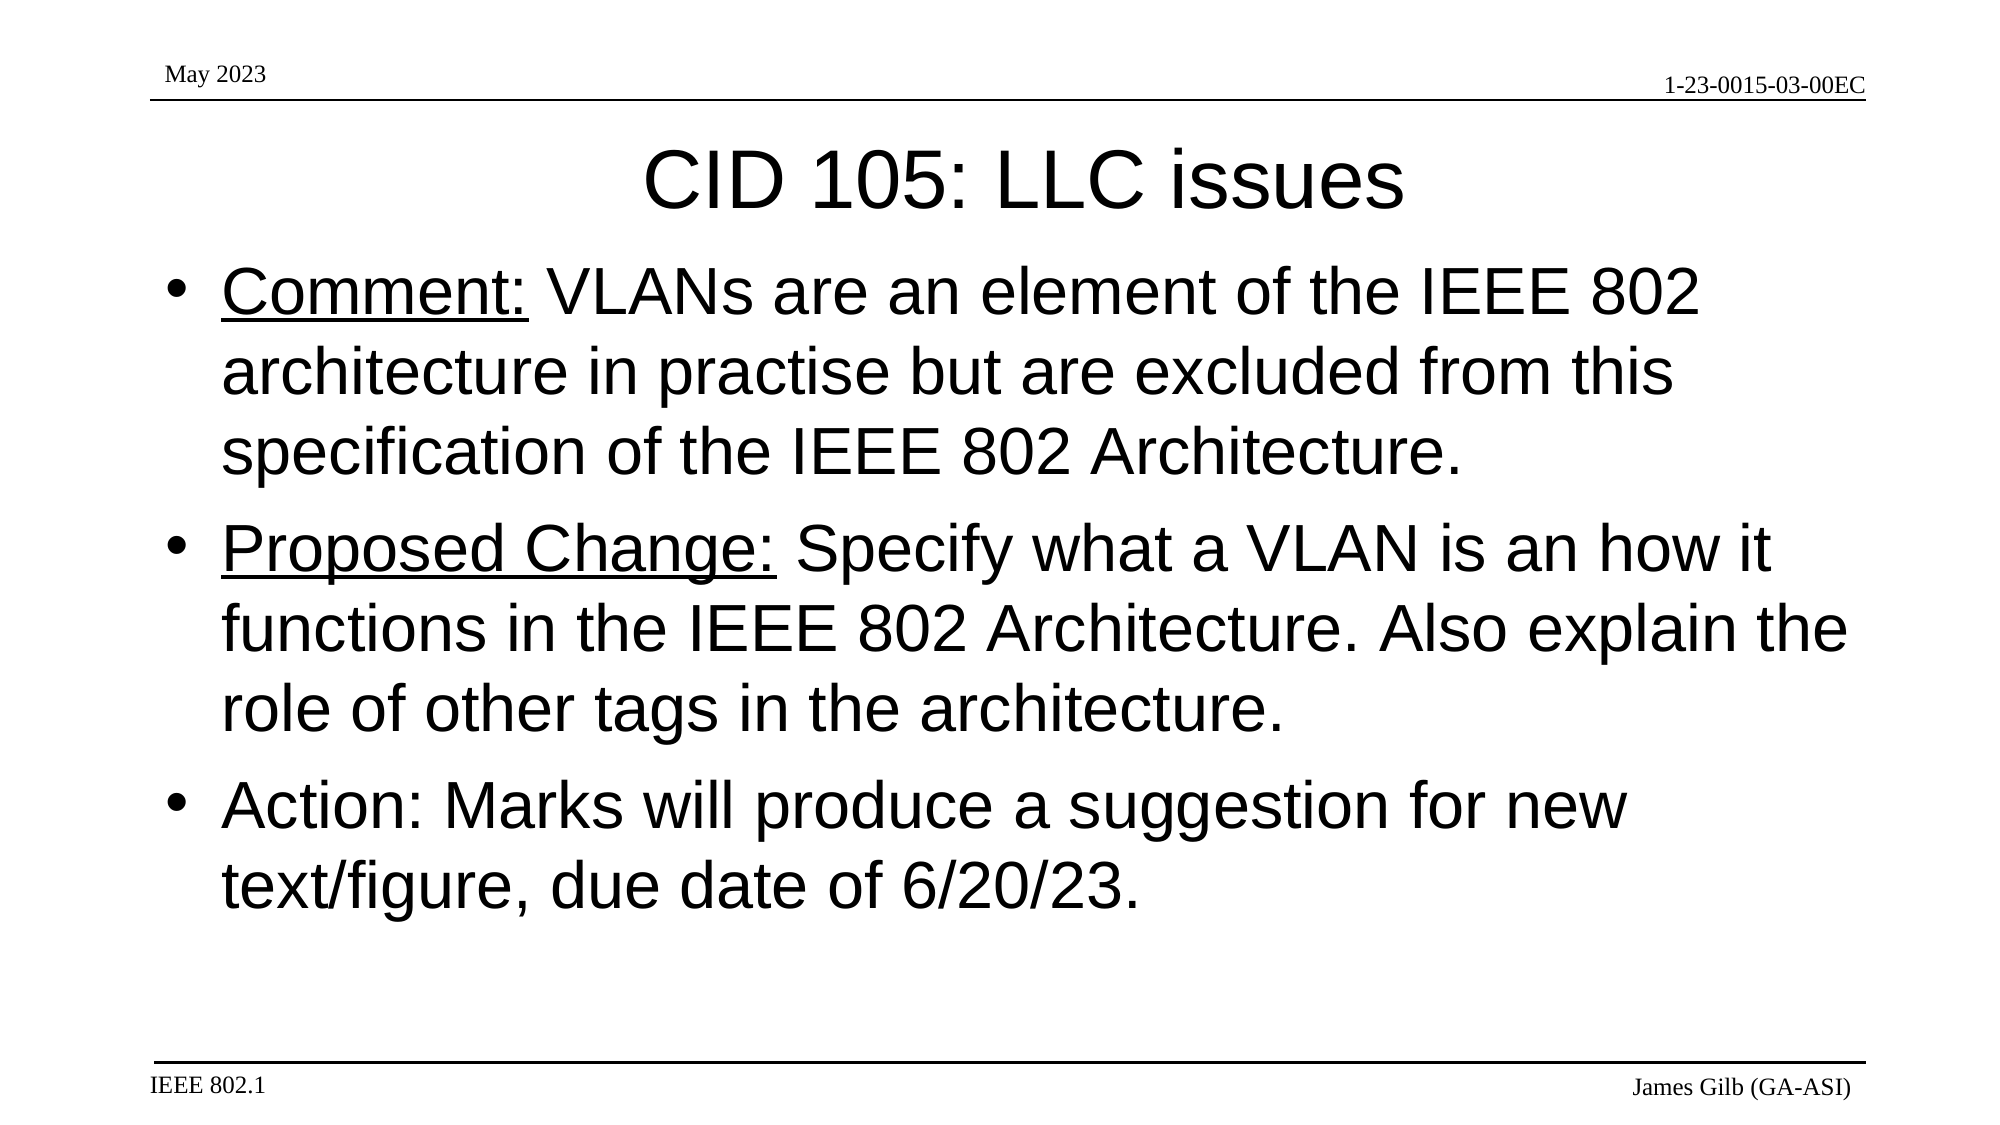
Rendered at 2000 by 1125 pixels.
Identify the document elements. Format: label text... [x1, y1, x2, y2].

title CID 105: LLC issues [149, 112, 1900, 238]
list Comment: VLANs are an element of the IEEE 802 architecture in practise but are excluded from this specification of the IEEE 802 Architecture. Proposed Change: Specify what a VLAN is an how it functions in the IEEE 802 Architecture. Also explain the role of other tags in the architecture. Action: Marks will produce a suggestion for new text/figure, due date of 6/20/23. [149, 239, 1900, 1051]
